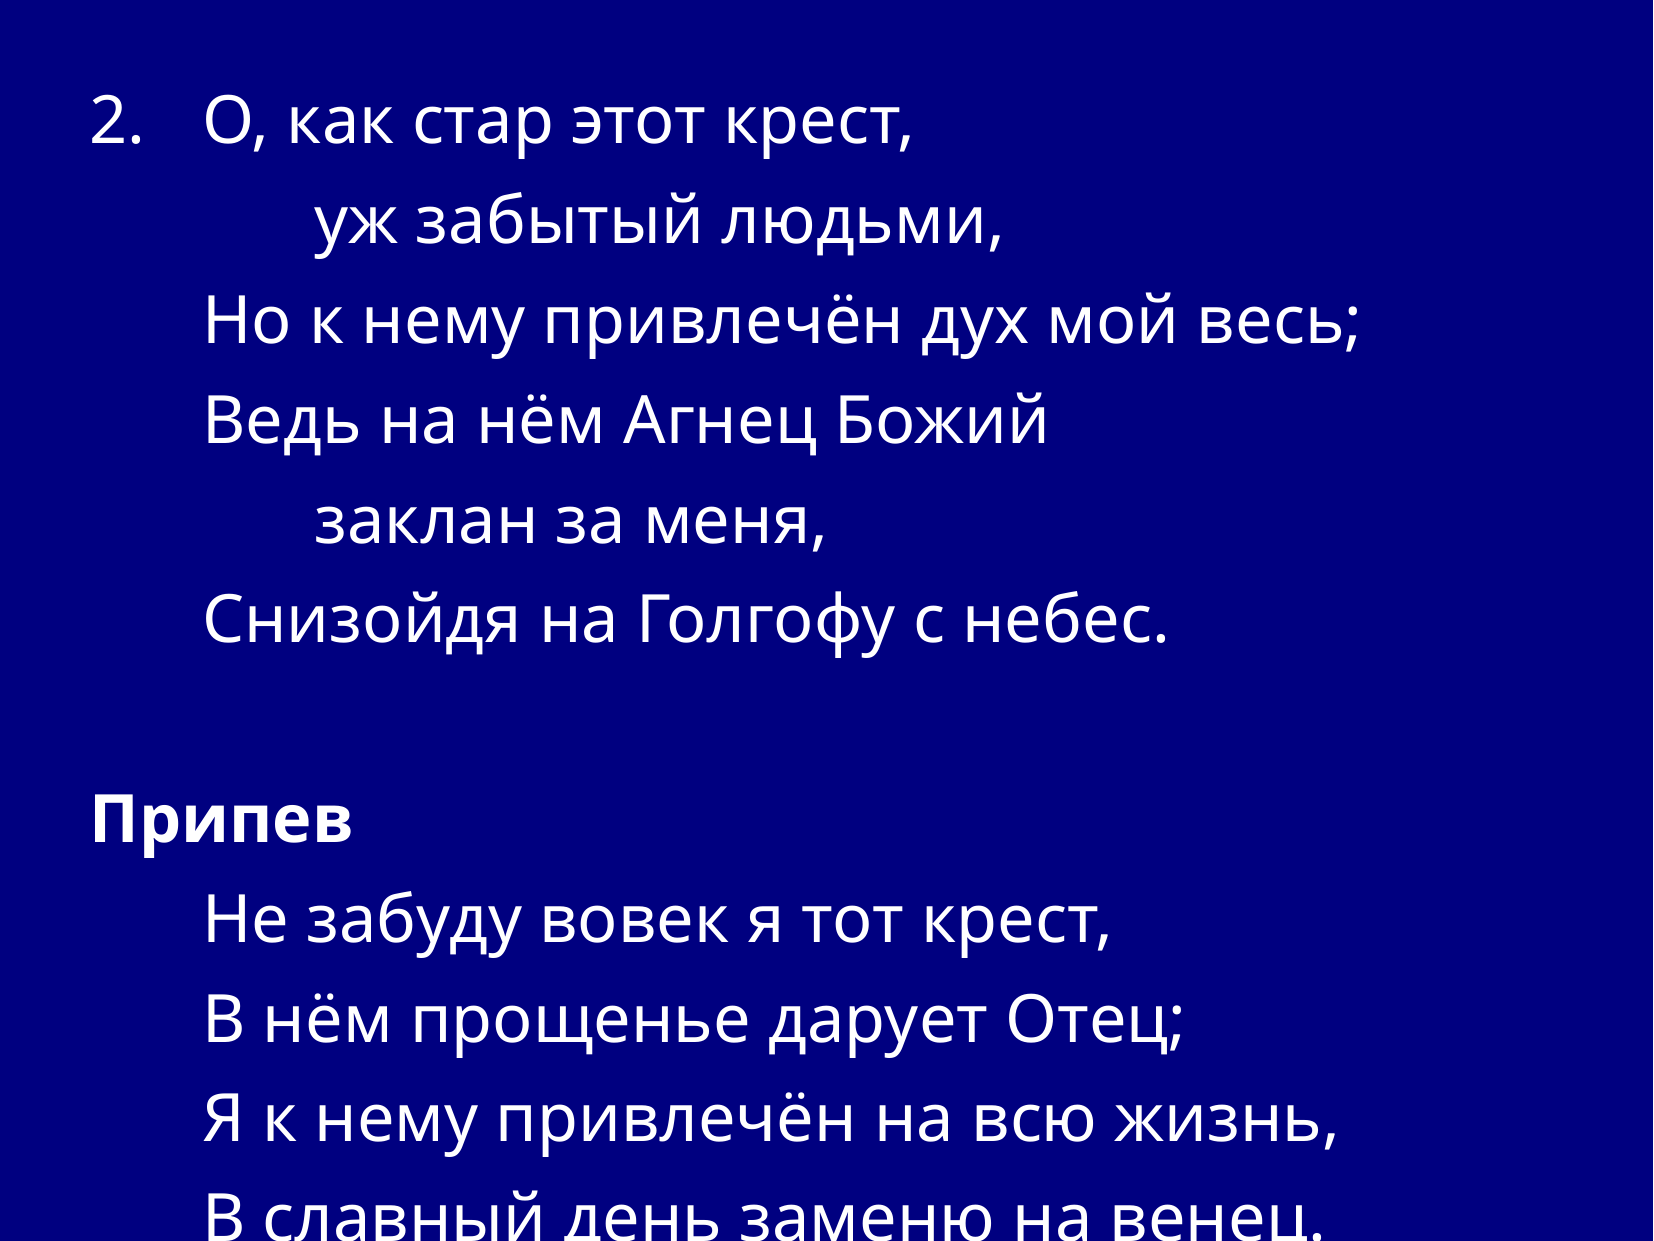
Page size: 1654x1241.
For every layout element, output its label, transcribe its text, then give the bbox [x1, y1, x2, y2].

text_box 2. О, как стар этот крест, уж забытый людьми, Но к нему привлечён дух мой весь; Ведь на нём Агнец Божий заклан за меня, Снизойдя на Голгофу с небес. Припев Не забуду вовек я тот крест, В нём прощенье дарует Отец; Я к нему привлечён на всю жизнь, В славный день заменю на венец. [75, 56, 1576, 1163]
